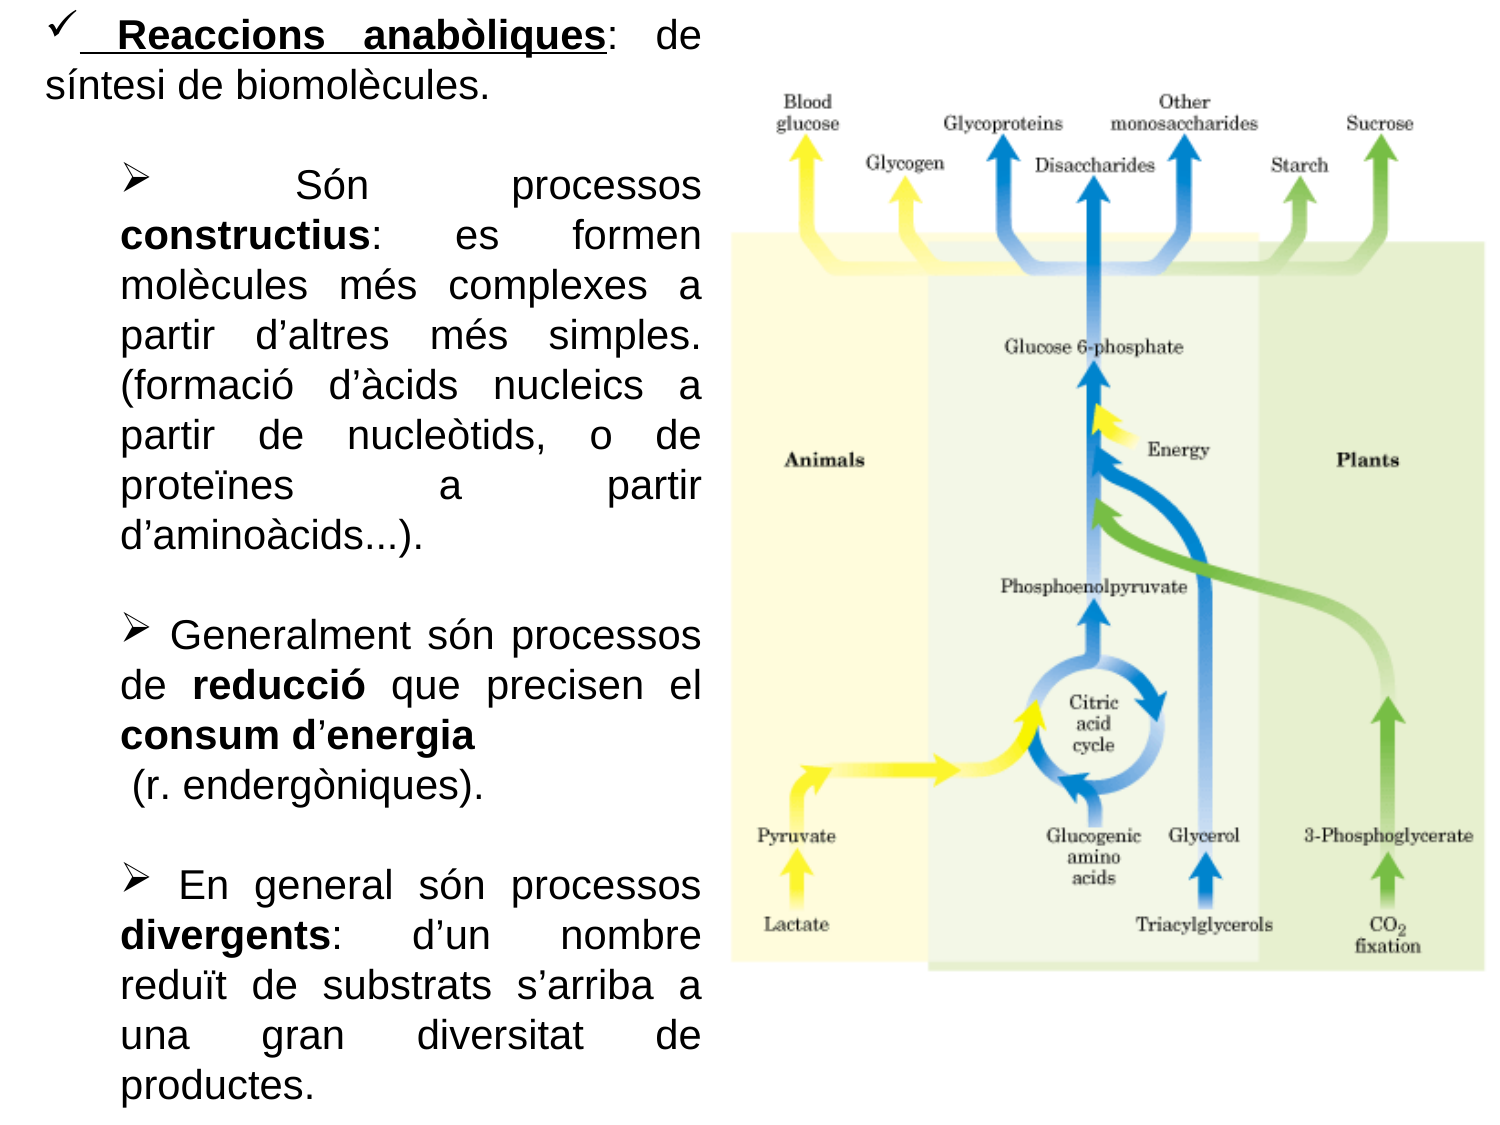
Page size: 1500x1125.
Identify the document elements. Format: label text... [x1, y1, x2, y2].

picture [717, 78, 1500, 988]
text_box Reaccions anabòliques: de síntesi de biomolècules. Són processos constructius: es formen molècules més complexes a partir d’altres més simples. (formació d’àcids nucleics a partir de nucleòtids, o de proteïnes a partir d’aminoàcids...). Generalment són processos de reducció que precisen el consum d’energia (r. endergòniques). En general són processos divergents: d’un nombre reduït de substrats s’arriba a una gran diversitat de productes. [30, 0, 717, 1116]
